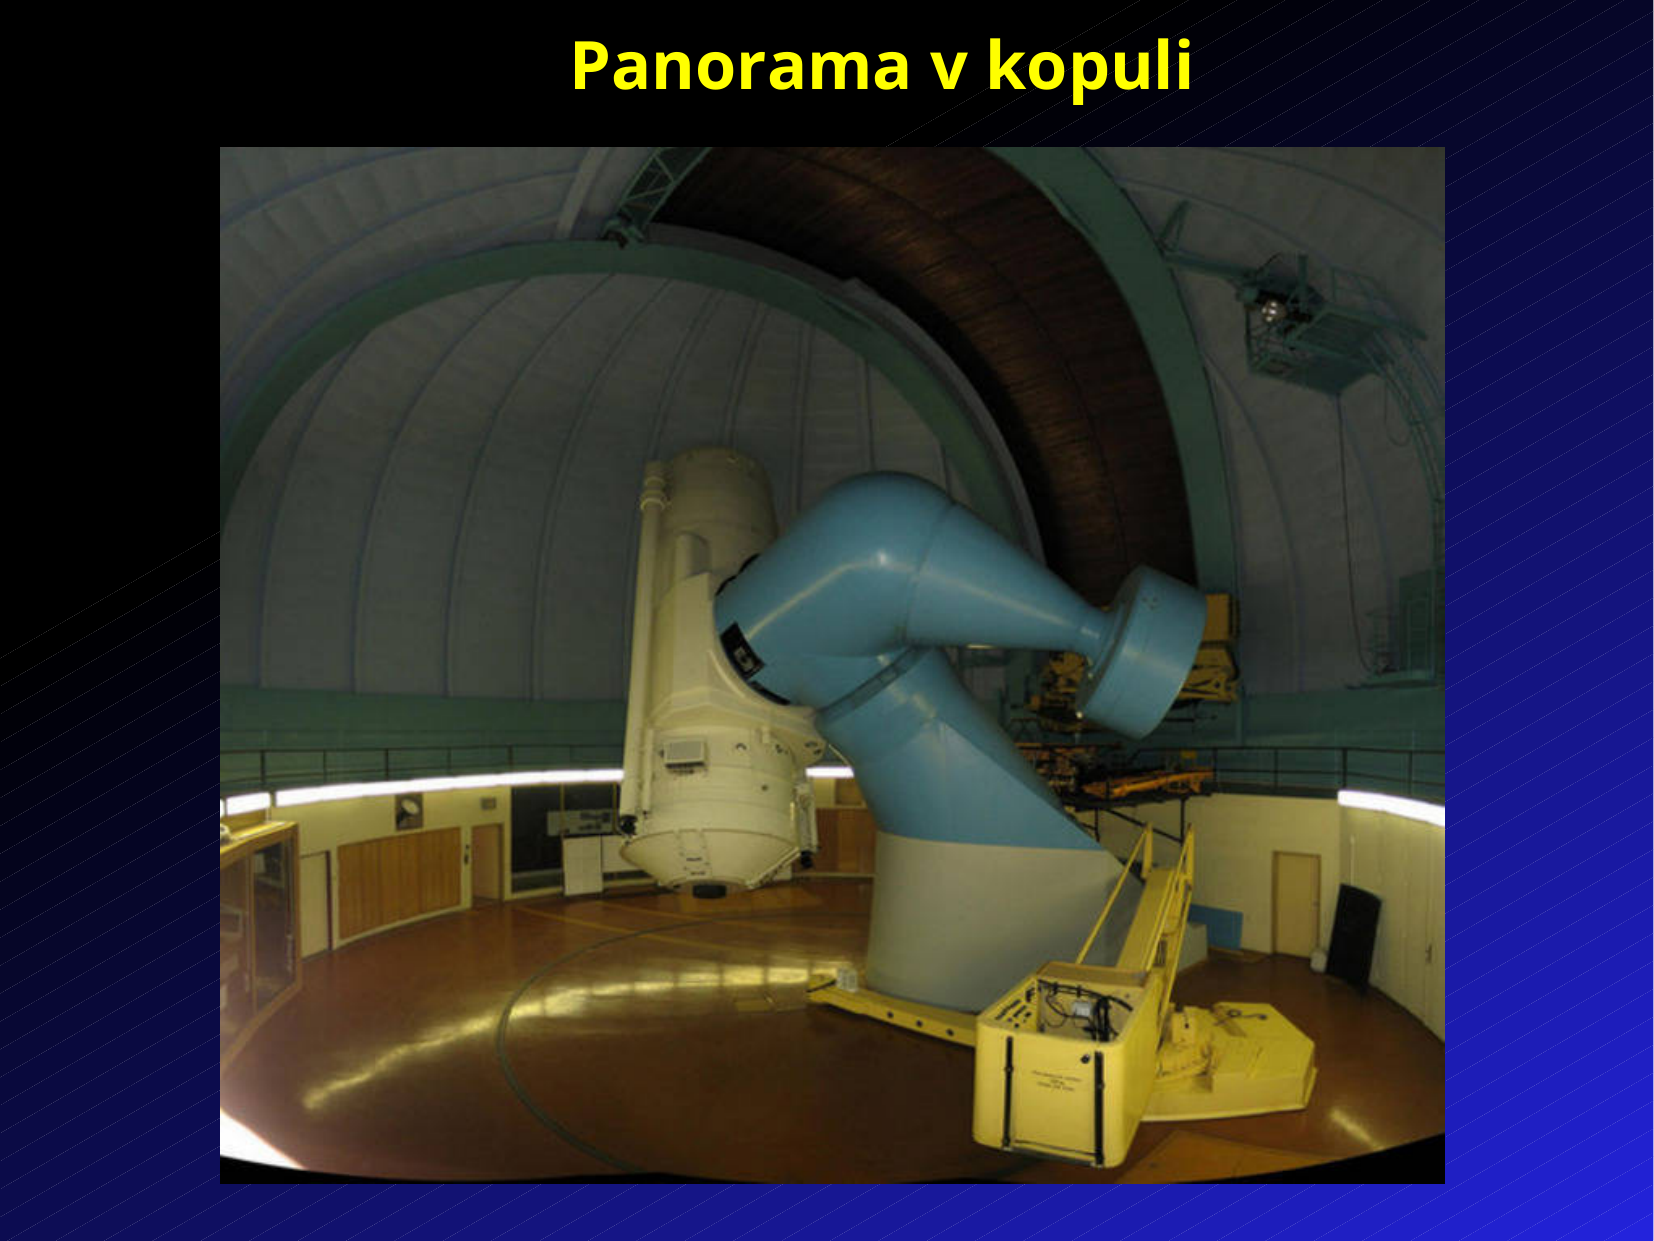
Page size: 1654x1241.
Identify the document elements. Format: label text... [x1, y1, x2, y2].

picture [220, 147, 1445, 1184]
title Panorama v kopuli [138, 3, 1627, 125]
